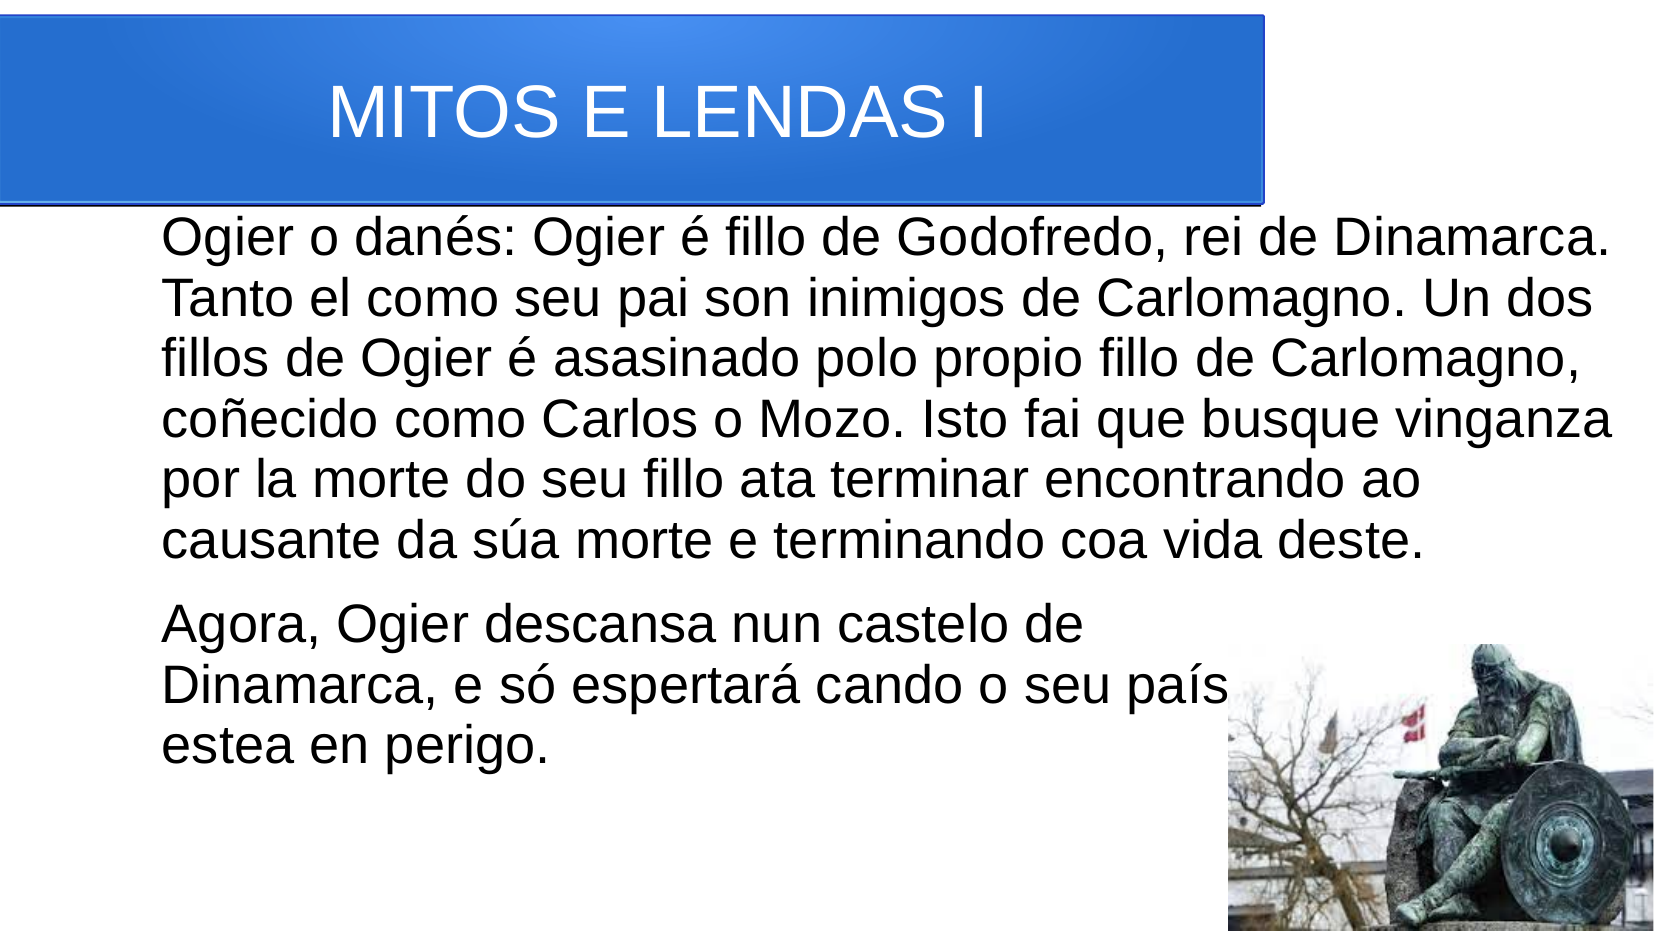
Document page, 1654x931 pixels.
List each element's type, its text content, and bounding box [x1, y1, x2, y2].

list Ogier o danés: Ogier é fillo de Godofredo, rei de Dinamarca. Tanto el como seu pai son inimigos de Carlomagno. Un dos fillos de Ogier é asasinado polo propio fillo de Carlomagno, coñecido como Carlos o Mozo. Isto fai que busque vinganza por la morte do seu fillo ata terminar encontrando ao causante da súa morte e terminando coa vida deste. Agora, Ogier descansa nun castelo de Dinamarca, e só espertará cando o seu país estea en perigo. [90, 206, 1615, 892]
title MITOS E LENDAS I [82, 35, 1235, 189]
picture [1228, 644, 1654, 931]
